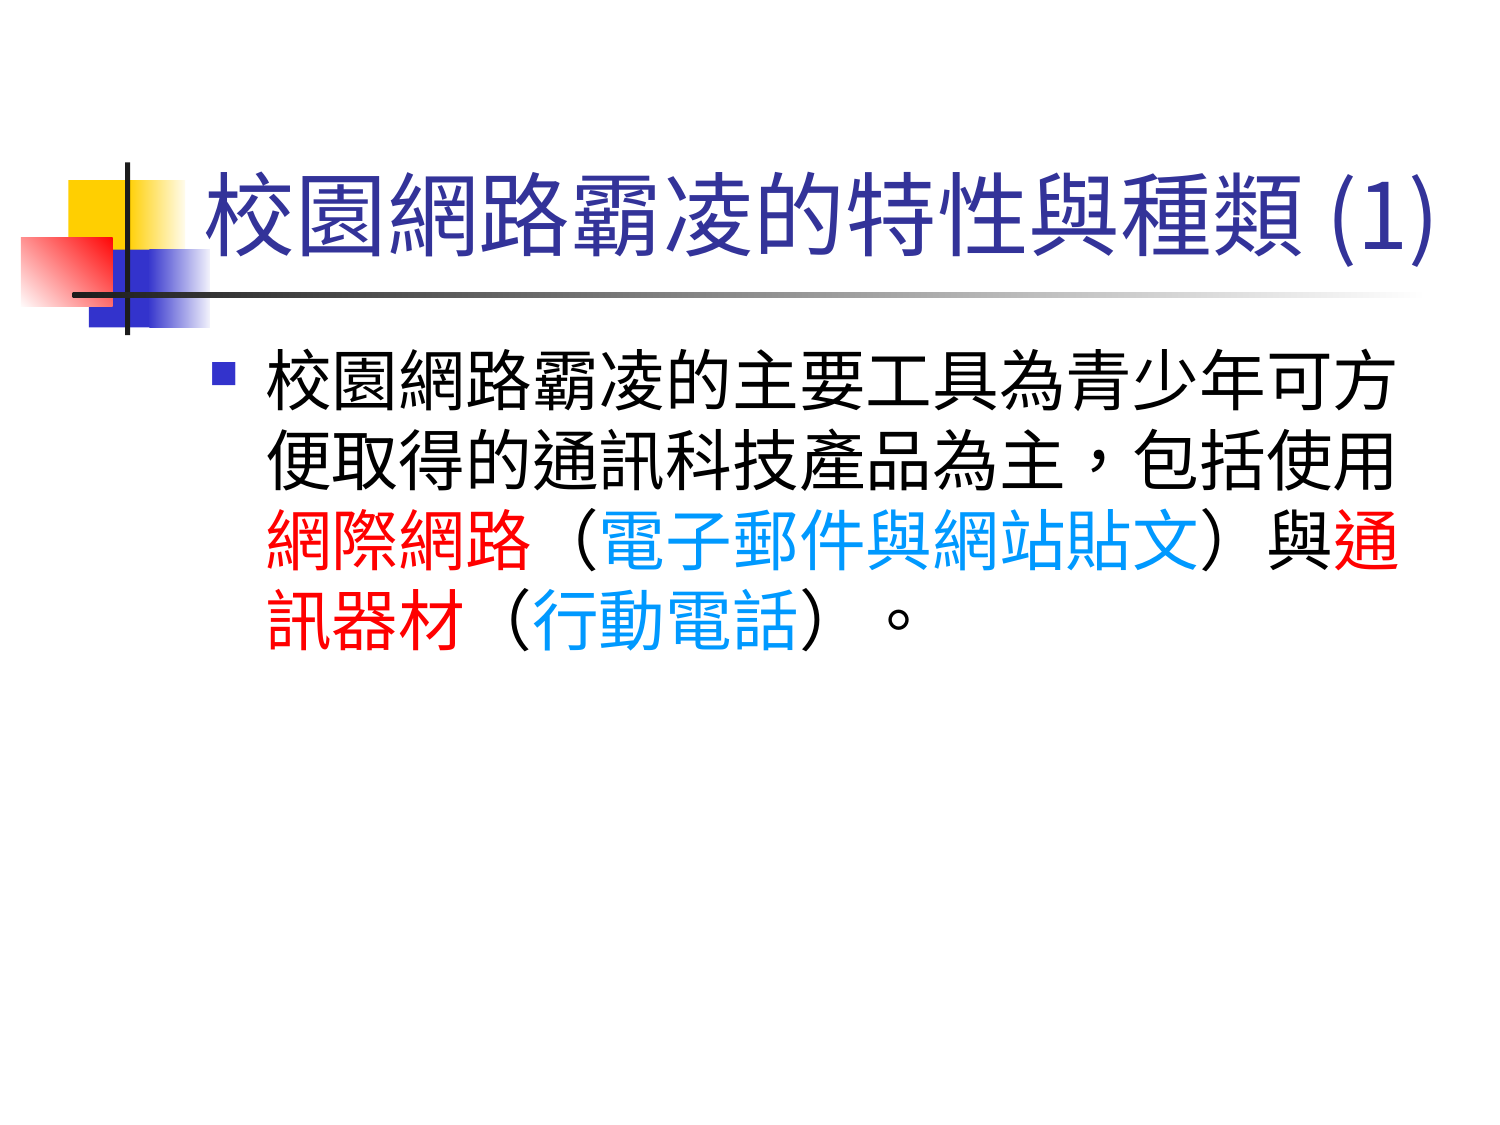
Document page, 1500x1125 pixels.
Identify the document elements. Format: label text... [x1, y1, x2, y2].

title 校園網路霸凌的特性與種類(1) [188, 35, 1468, 276]
list 校園網路霸凌的主要工具為青少年可方便取得的通訊科技產品為主，包括使用網際網路（電子郵件與網站貼文）與通訊器材（行動電話）。 [193, 331, 1469, 1007]
